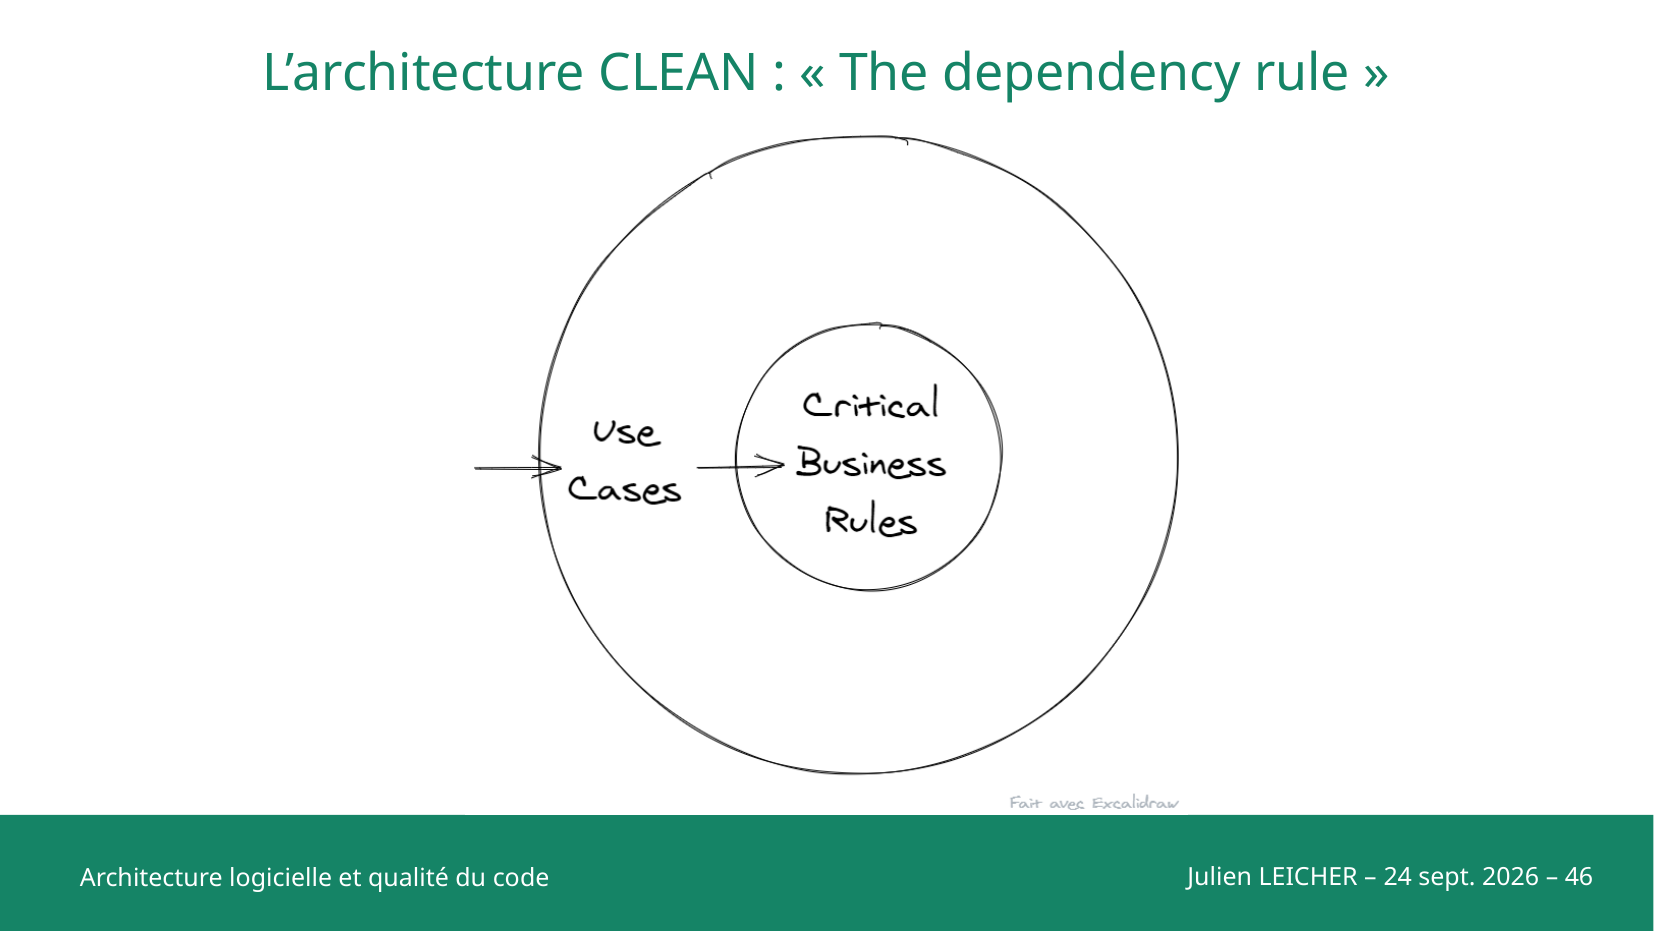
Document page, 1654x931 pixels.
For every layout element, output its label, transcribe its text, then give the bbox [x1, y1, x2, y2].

picture [465, 126, 1188, 815]
text_box L’architecture CLEAN : « The dependency rule » [0, 27, 1654, 113]
text_box Julien LEICHER – 22 mars 2022 – <number> [0, 814, 1654, 931]
text_box Architecture logicielle et qualité du code [64, 852, 798, 898]
